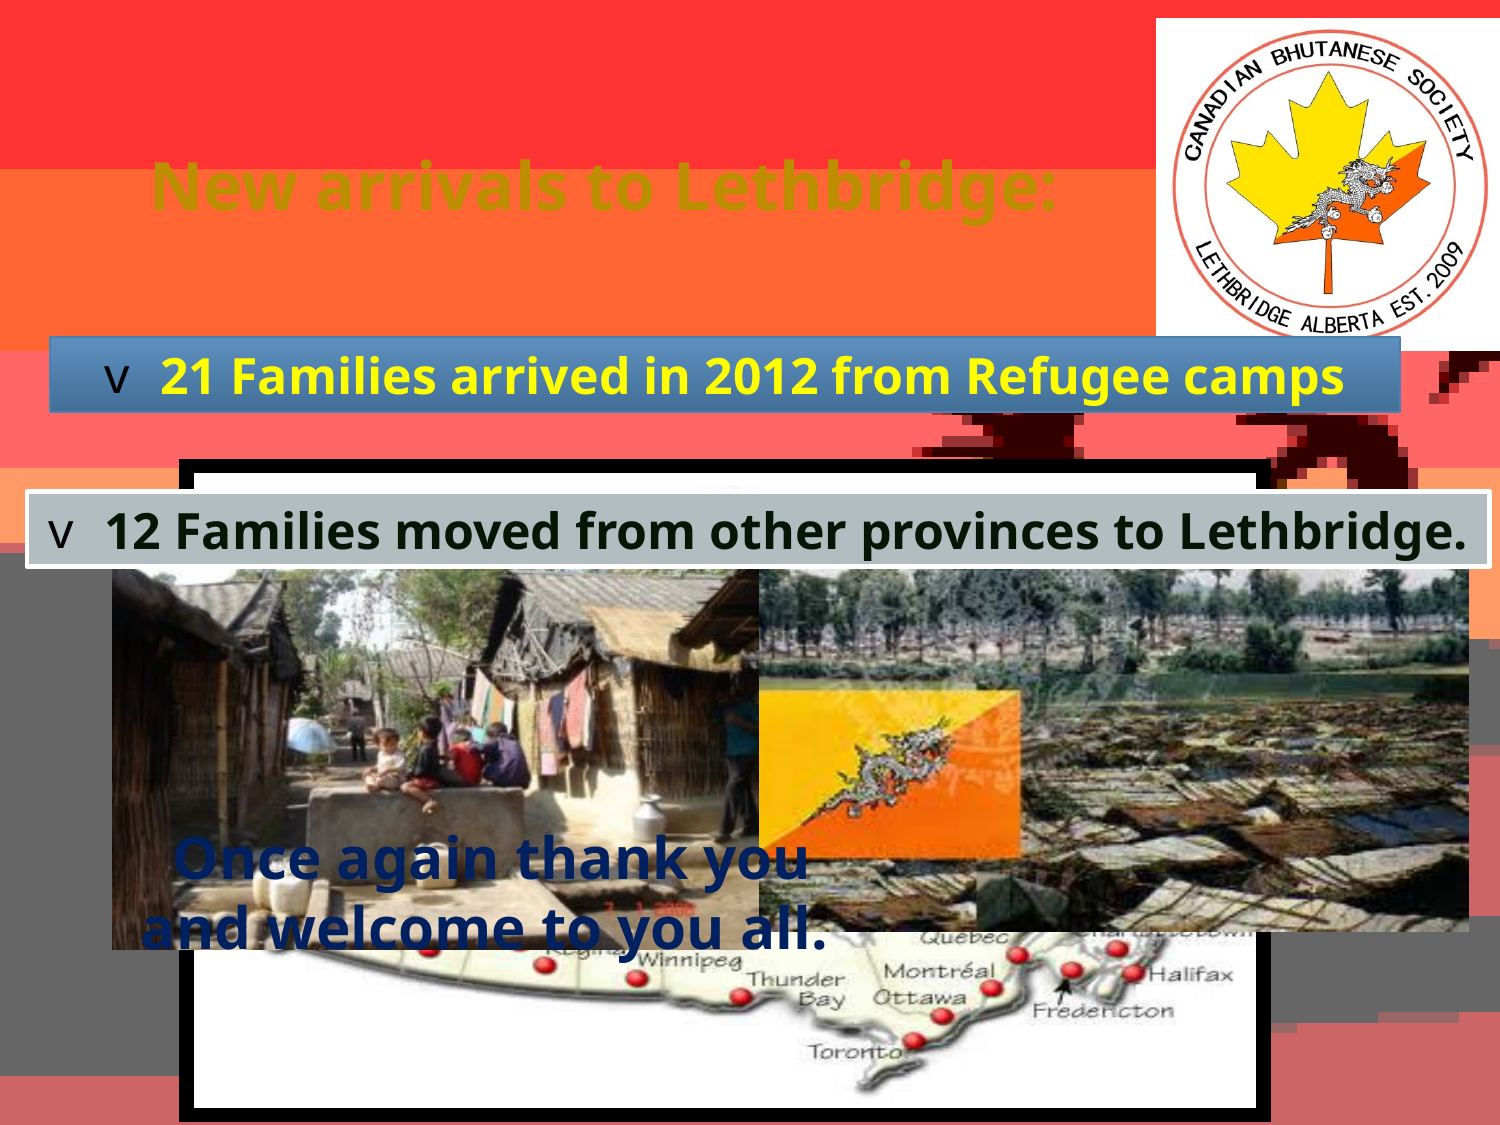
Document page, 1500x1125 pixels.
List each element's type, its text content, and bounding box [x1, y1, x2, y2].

text_box 21 Families arrived in 2012 from Refugee camps [49, 337, 1400, 413]
text_box Once again thank you and welcome to you all. [125, 813, 874, 969]
text_box New arrivals to Lethbridge: [134, 136, 1092, 232]
picture [0, 0, 1500, 1125]
text_box 12 Families moved from other provinces to Lethbridge. [27, 491, 1490, 567]
